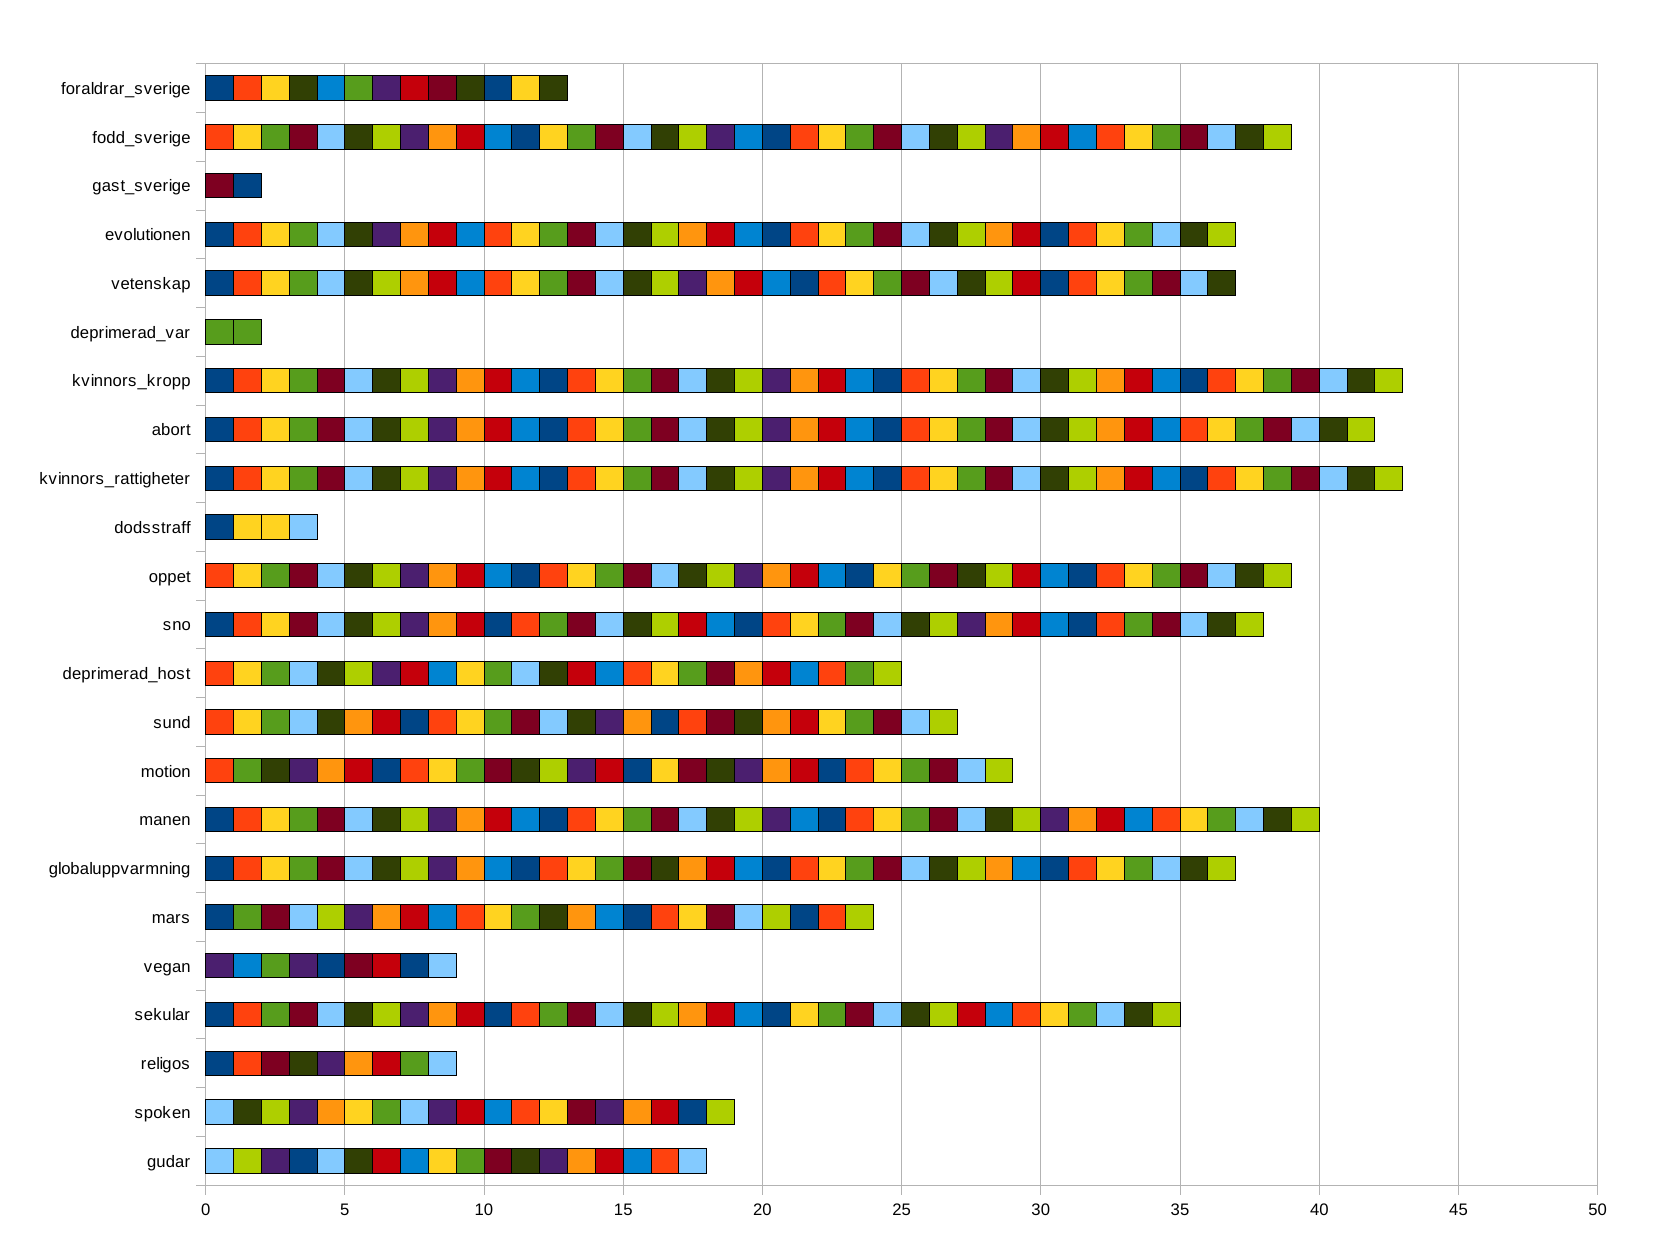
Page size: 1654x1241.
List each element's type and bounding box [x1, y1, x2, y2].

chart [9, 37, 1654, 1241]
